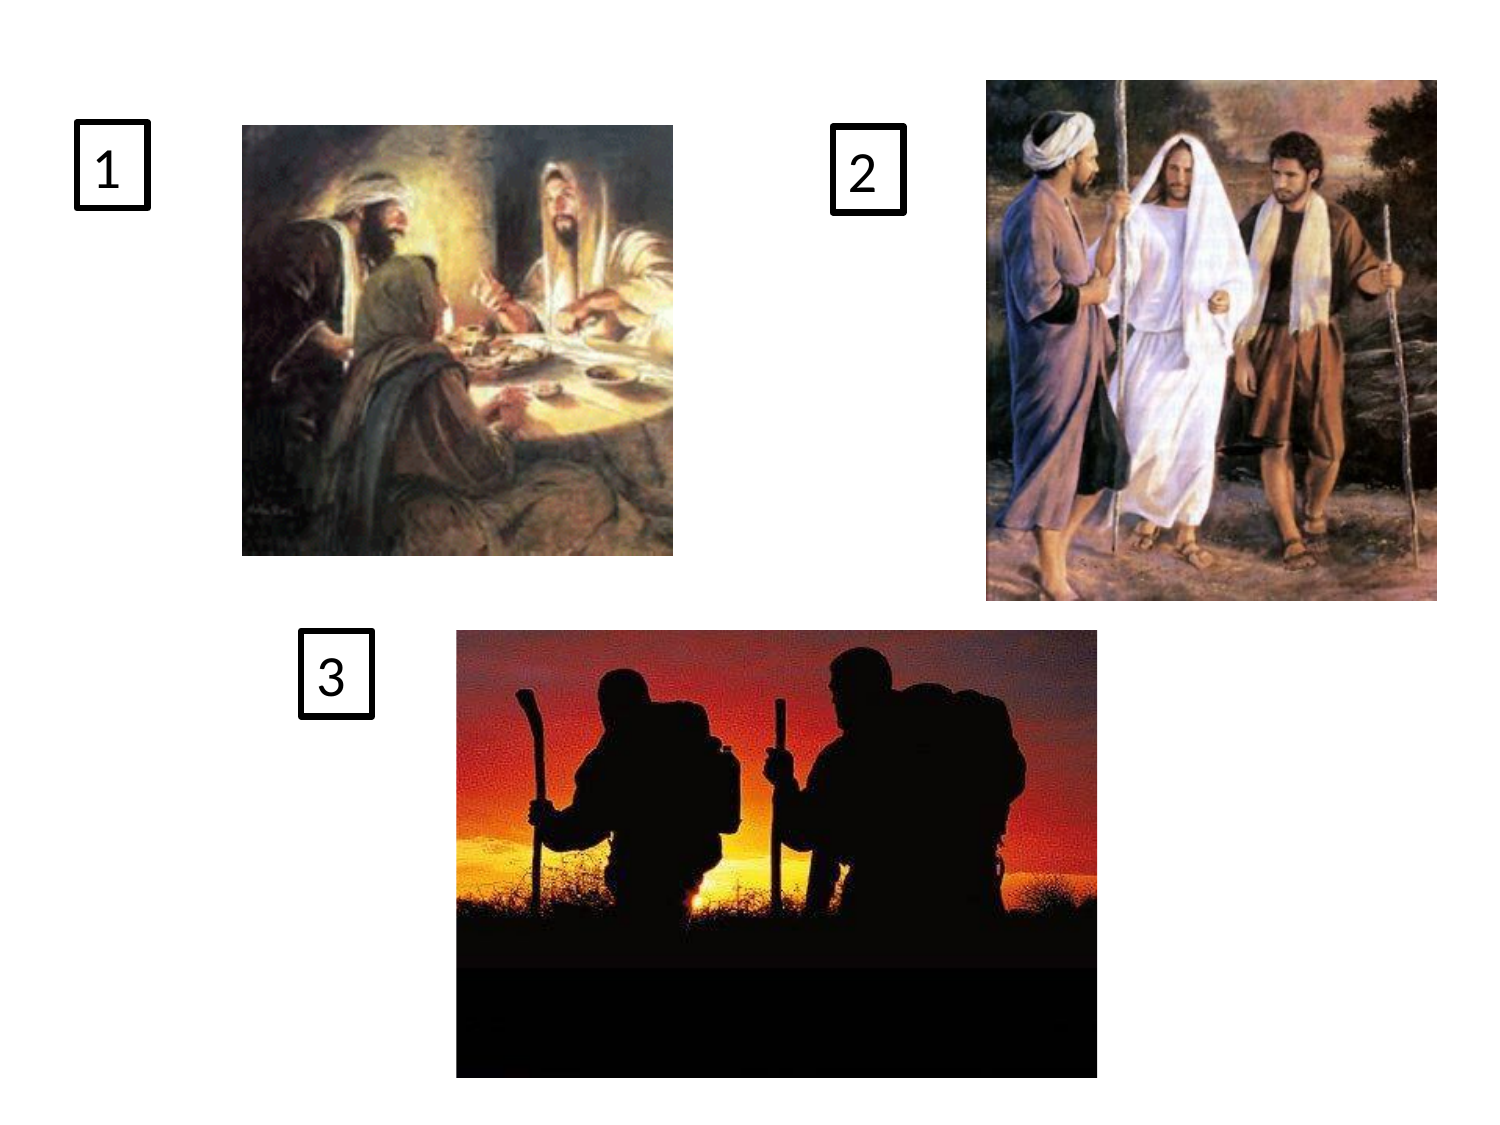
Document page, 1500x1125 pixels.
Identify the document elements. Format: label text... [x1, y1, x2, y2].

picture [242, 125, 673, 556]
picture [456, 630, 1098, 1078]
text_box 1 [76, 122, 148, 209]
picture [986, 80, 1437, 601]
text_box 3 [301, 630, 372, 717]
text_box 2 [832, 126, 904, 213]
